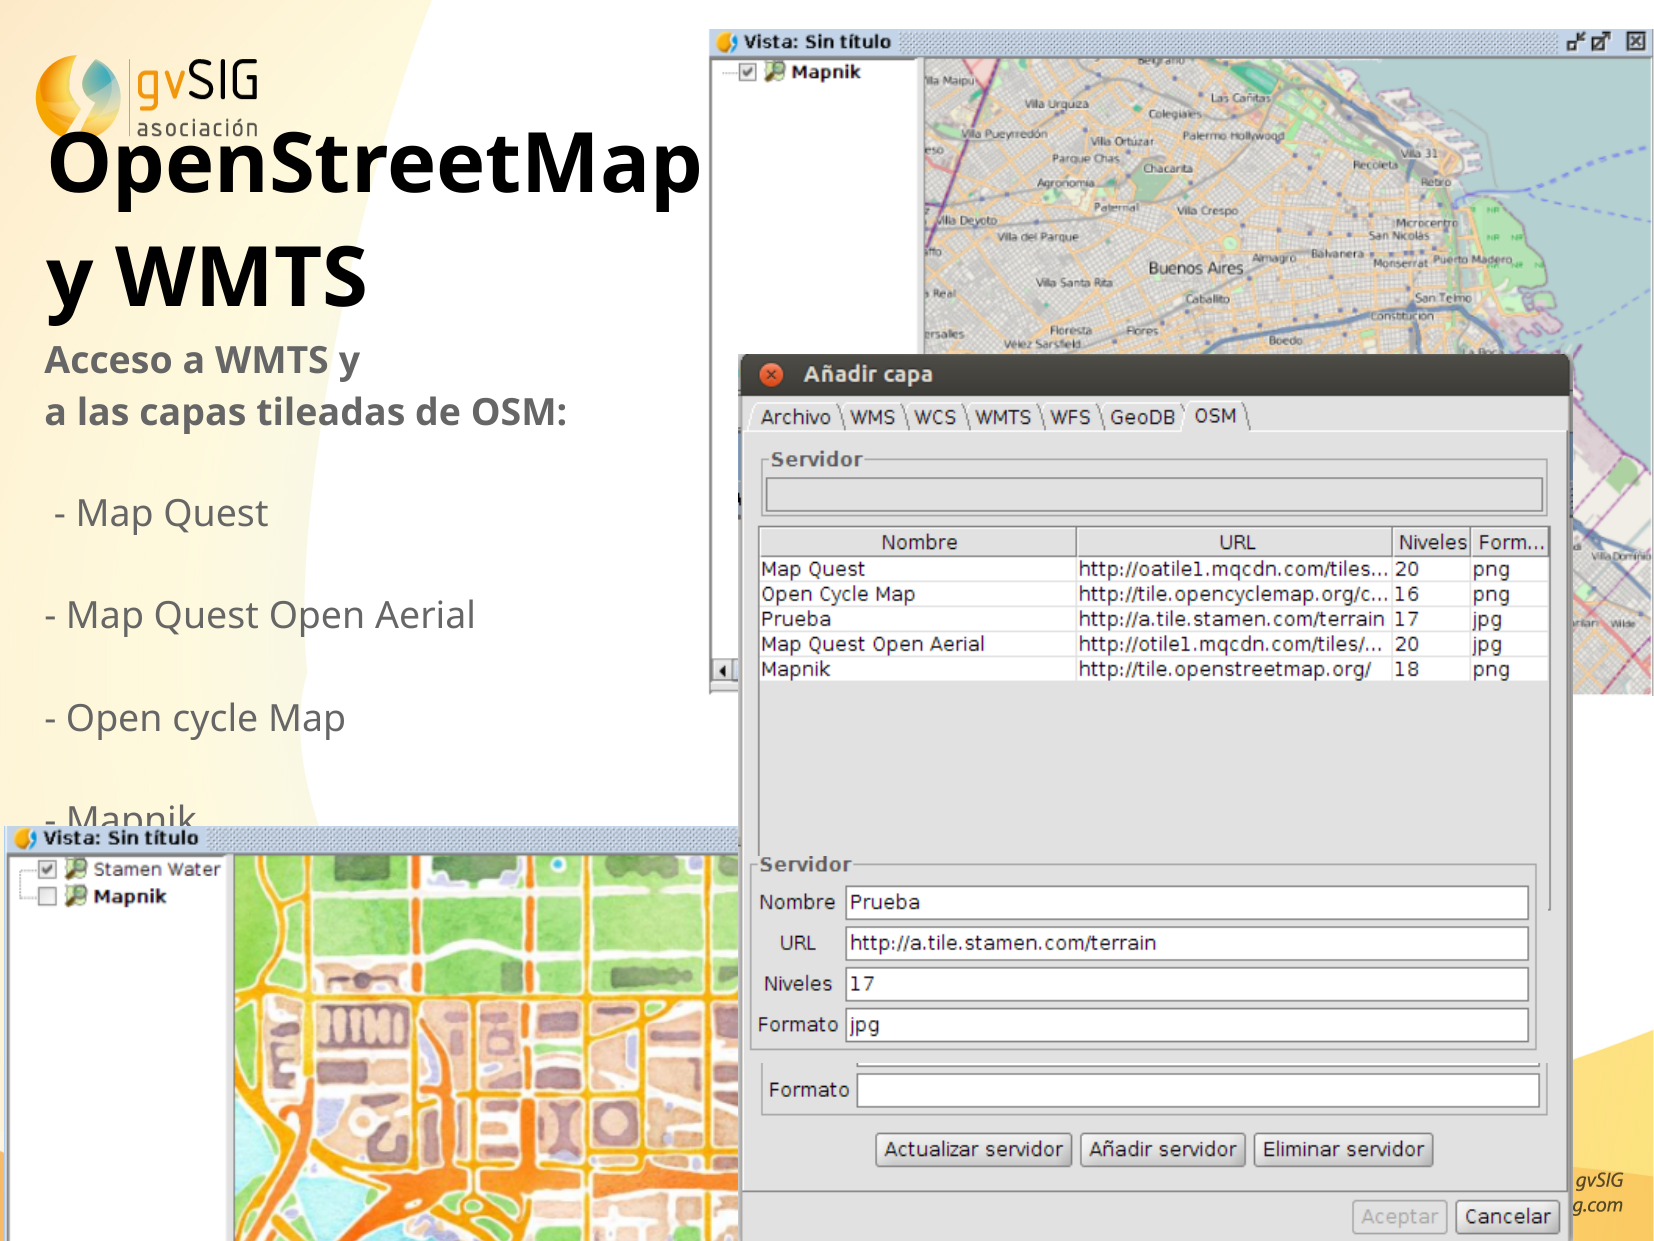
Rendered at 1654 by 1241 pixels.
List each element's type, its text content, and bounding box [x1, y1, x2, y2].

text_box Acceso a WMTS y a las capas tileadas de OSM: - Map Quest - Map Quest Open Aerial - Open cycle Map - Mapnik Permite añadir nuevos servidores [29, 326, 738, 826]
picture [0, 0, 1654, 1241]
title OpenStreetMap y WMTS [46, 123, 708, 311]
